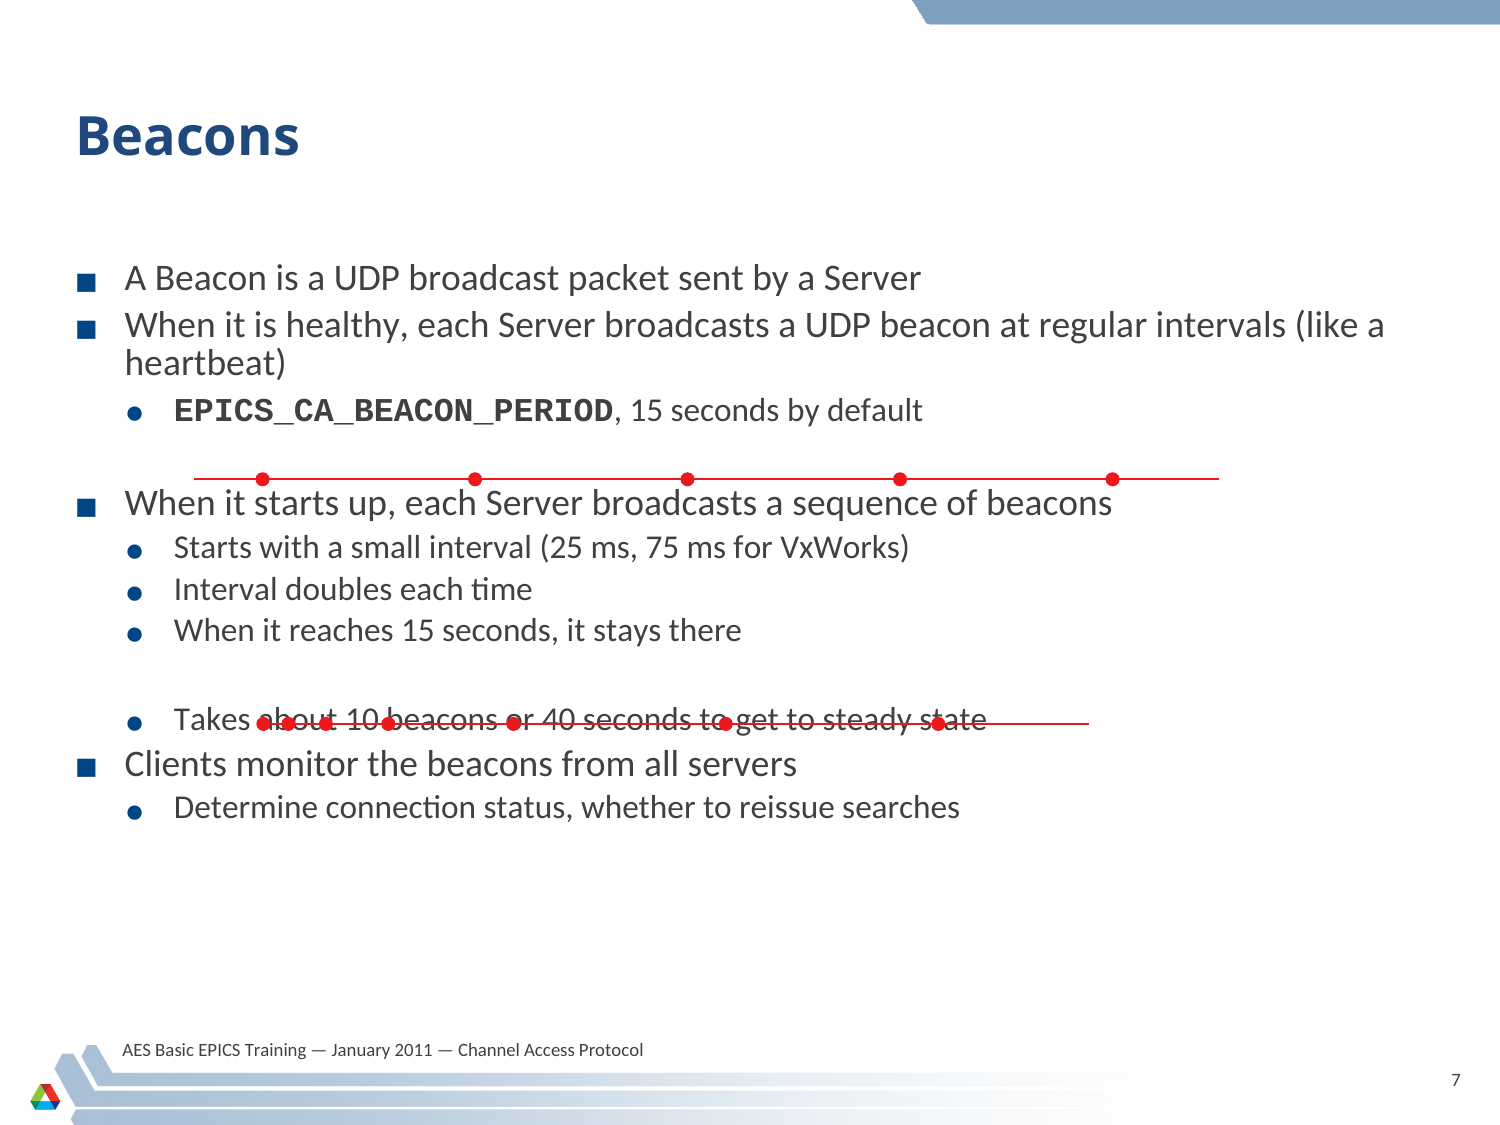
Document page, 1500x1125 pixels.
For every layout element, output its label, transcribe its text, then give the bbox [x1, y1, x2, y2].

text_box [469, 473, 482, 478]
text_box [894, 473, 907, 478]
text_box [507, 717, 520, 723]
text_box [257, 717, 270, 731]
text_box [681, 480, 694, 486]
text_box [1106, 473, 1119, 486]
text_box [382, 717, 395, 723]
list A Beacon is a UDP broadcast packet sent by a Server When it is healthy, each Server broadcasts a UDP beacon at regular intervals (like a heartbeat) EPICS_CA_BEACON_PERIOD, 15 seconds by default When it starts up, each Server broadcasts a sequence of beacons Starts with a small interval (25 ms, 75 ms for VxWorks) Interval doubles each time When it reaches 15 seconds, it stays there Takes about 10 beacons or 40 seconds to get to steady state Clients monitor the beacons from all servers Determine connection status, whether to reissue searches [75, 262, 1426, 898]
text_box [468, 480, 482, 486]
text_box [282, 725, 295, 731]
text_box [681, 473, 694, 478]
text_box [319, 725, 332, 731]
text_box [382, 725, 395, 731]
picture [0, 0, 1500, 26]
picture [0, 1037, 1500, 1125]
text_box [507, 725, 520, 731]
text_box [932, 717, 945, 731]
text_box [256, 473, 269, 478]
text_box [719, 717, 732, 723]
text_box [256, 480, 269, 486]
text_box [282, 717, 295, 723]
text_box [893, 480, 907, 486]
text_box [719, 725, 732, 731]
text_box [319, 717, 332, 723]
title Beacons [75, 103, 1426, 167]
